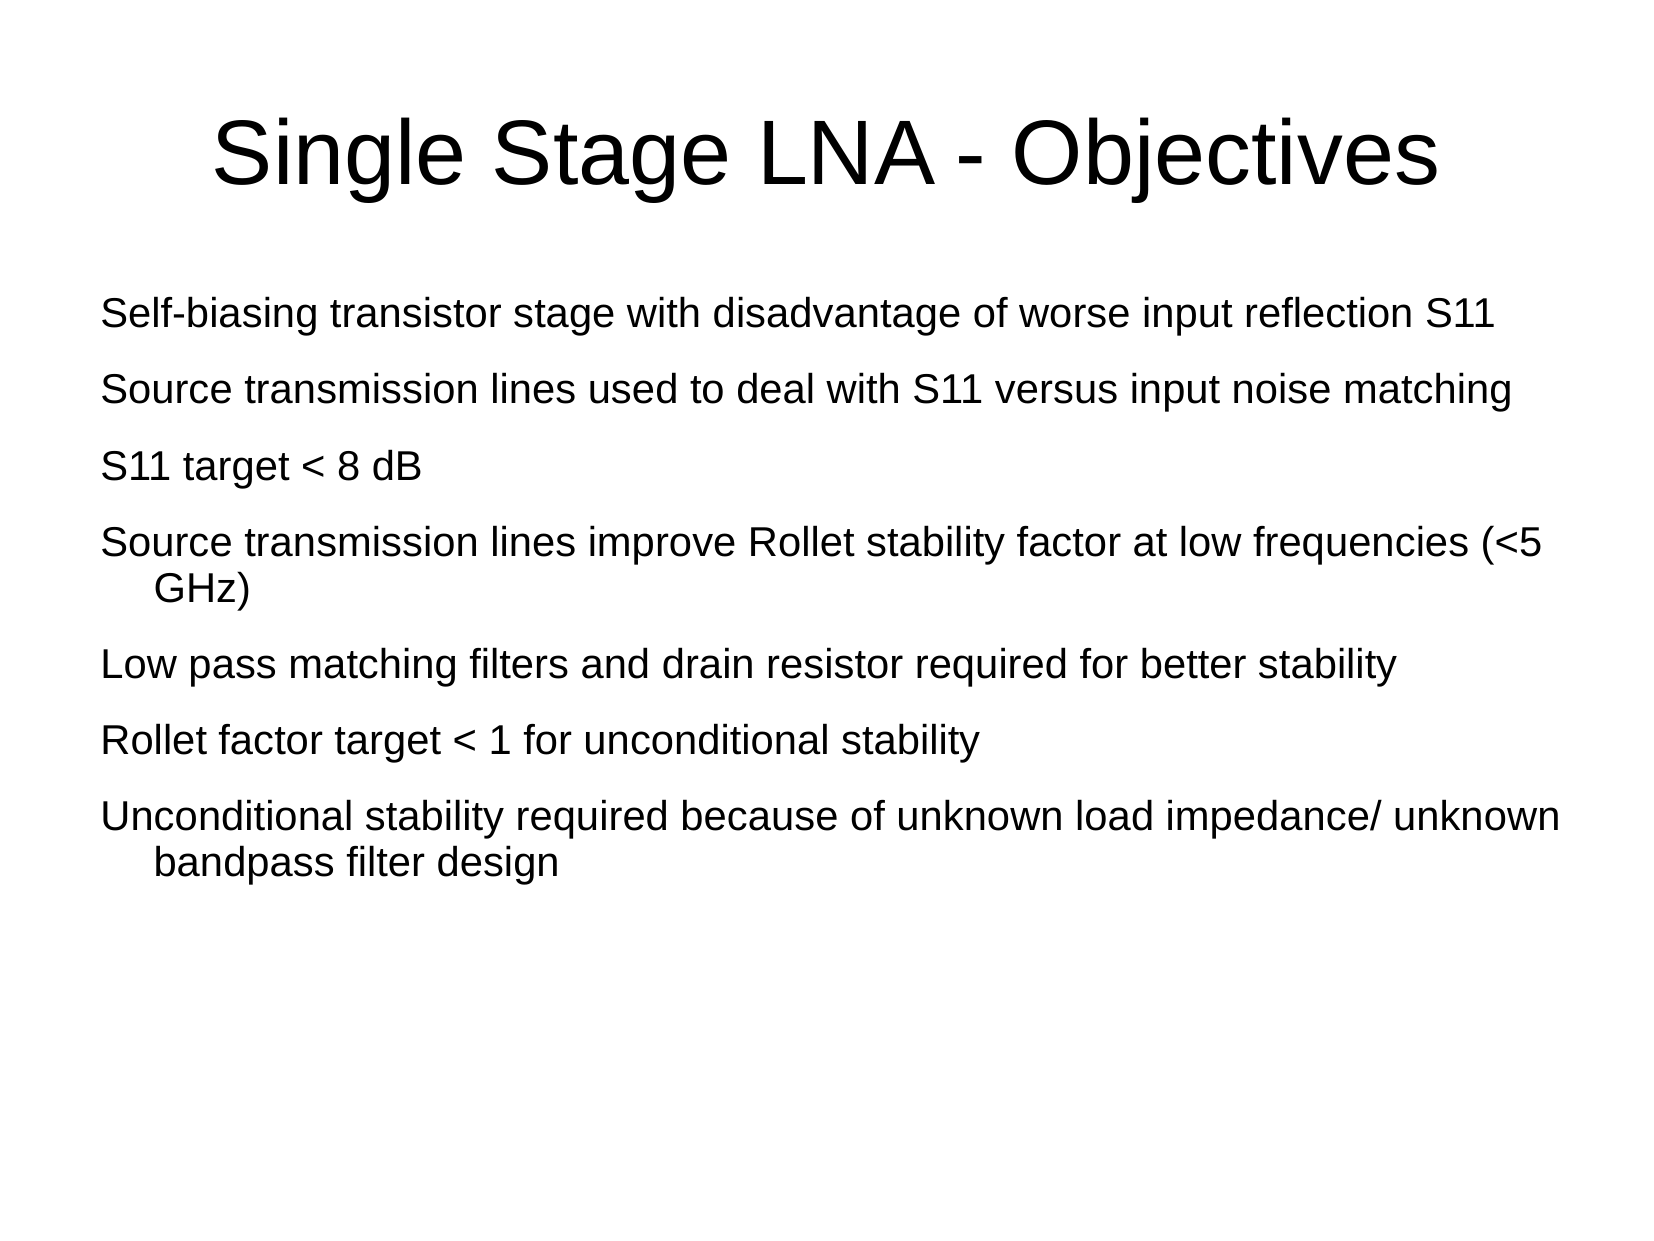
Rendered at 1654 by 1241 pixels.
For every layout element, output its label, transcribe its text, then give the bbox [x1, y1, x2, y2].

list Self-biasing transistor stage with disadvantage of worse input reflection S11 Source transmission lines used to deal with S11 versus input noise matching S11 target < 8 dB Source transmission lines improve Rollet stability factor at low frequencies (<5 GHz) Low pass matching filters and drain resistor required for better stability Rollet factor target < 1 for unconditional stability Unconditional stability required because of unknown load impedance/ unknown bandpass filter design [82, 290, 1571, 1094]
title Single Stage LNA - Objectives [82, 56, 1571, 250]
